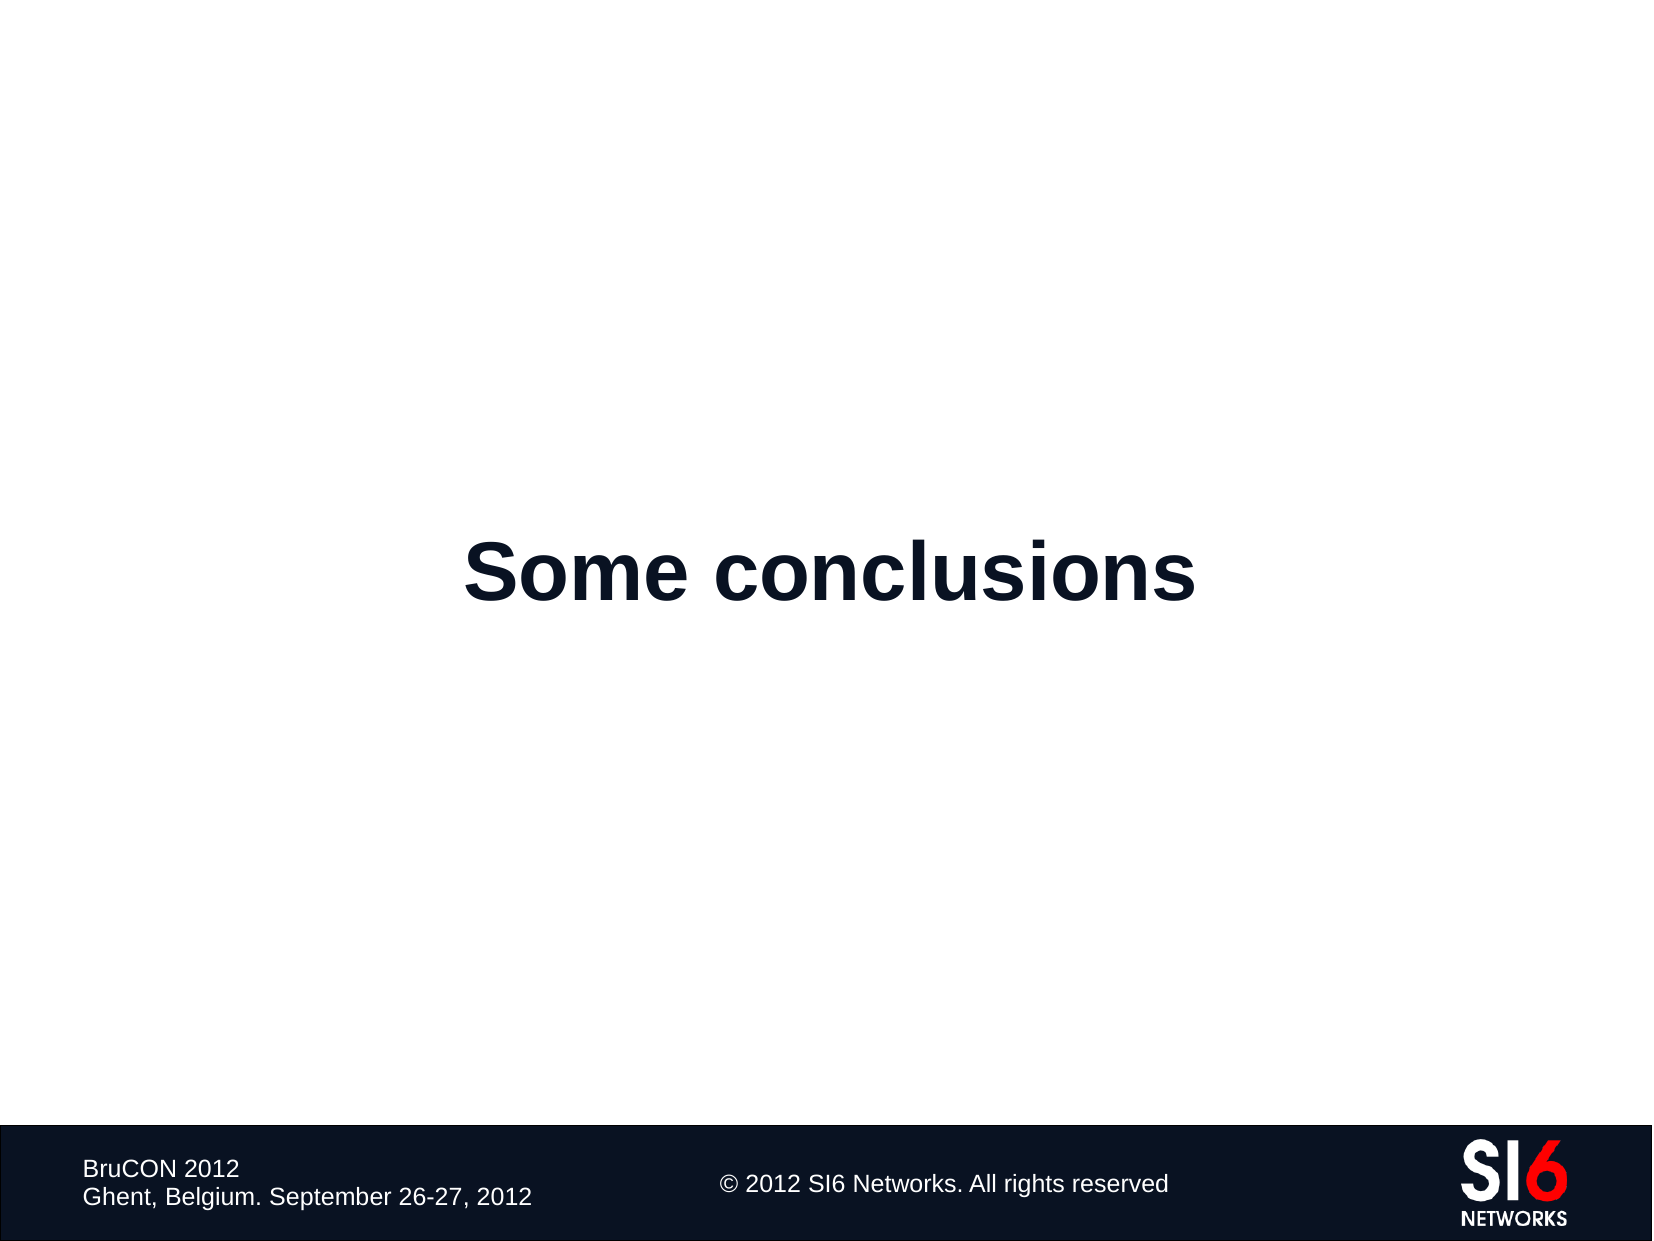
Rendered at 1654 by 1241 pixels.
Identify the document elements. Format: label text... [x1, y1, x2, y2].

picture [1461, 1139, 1567, 1226]
title Some conclusions [86, 467, 1576, 676]
